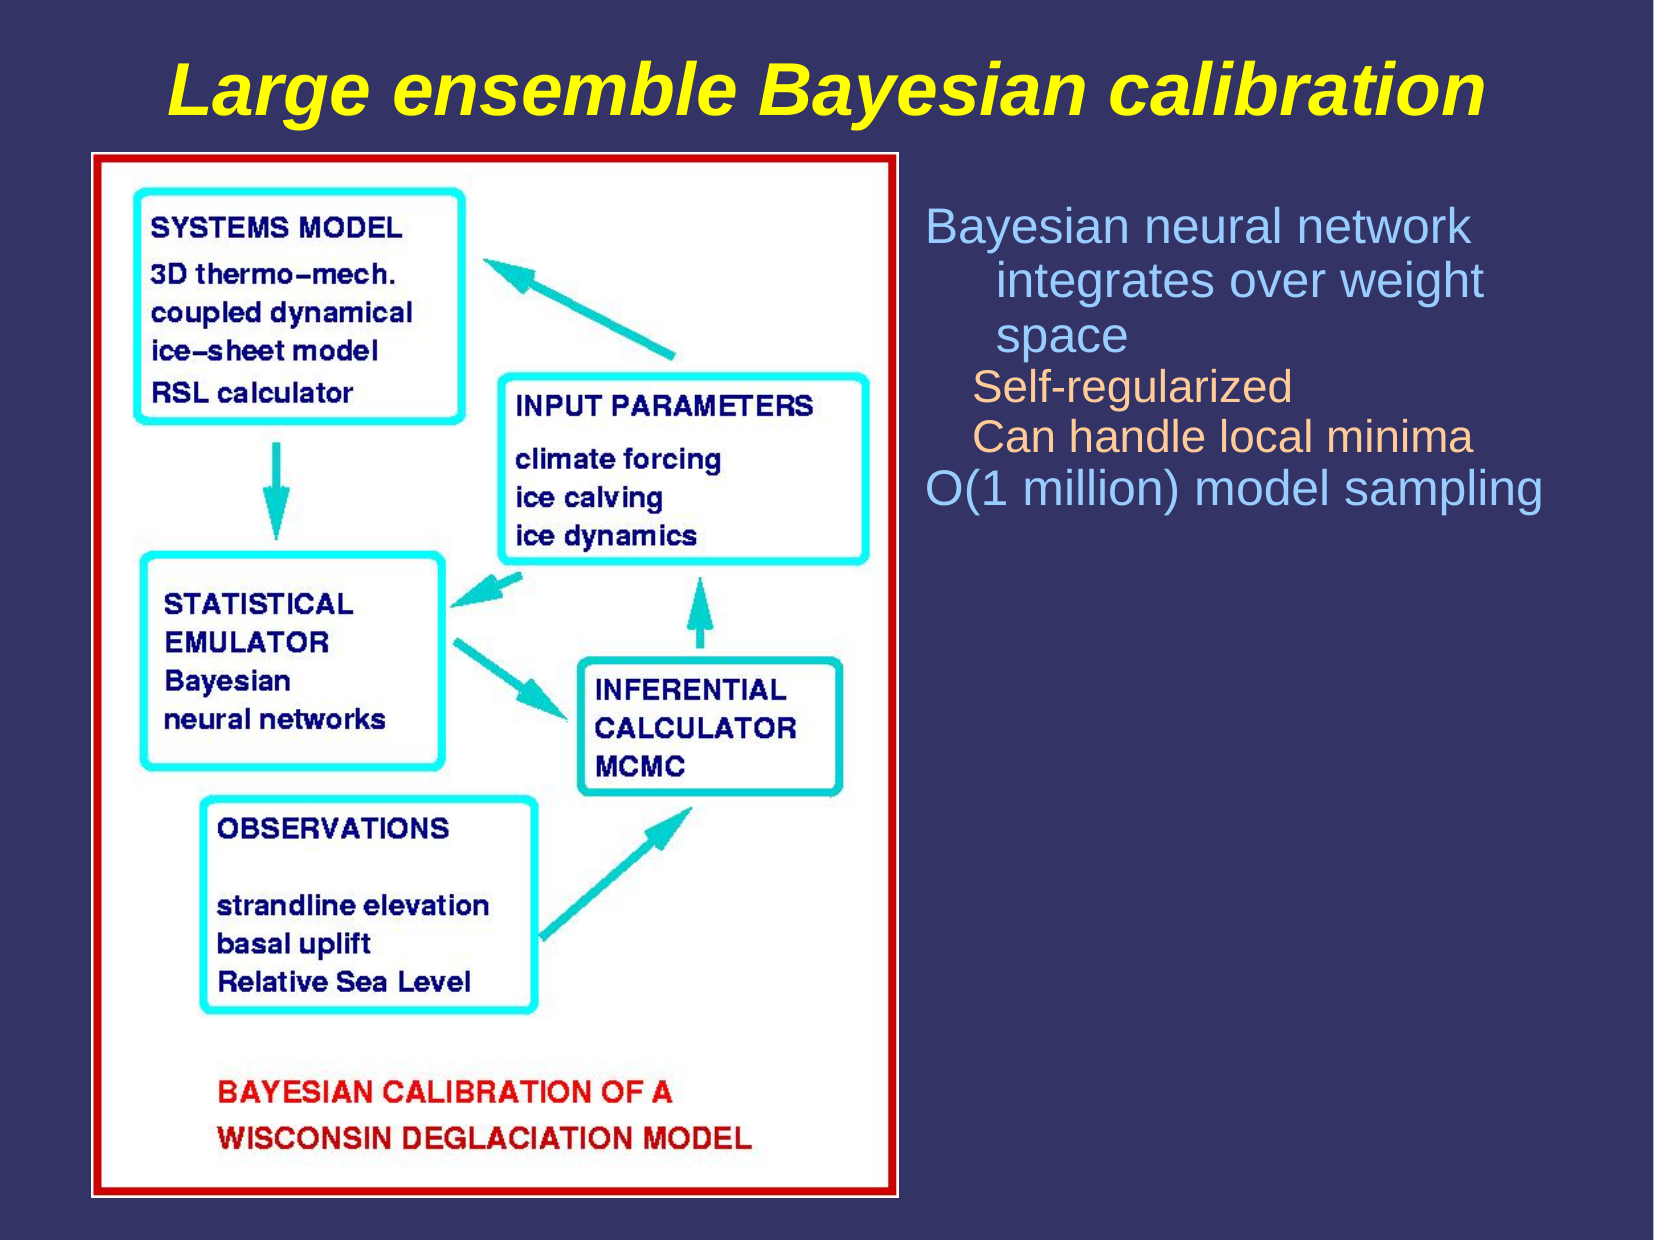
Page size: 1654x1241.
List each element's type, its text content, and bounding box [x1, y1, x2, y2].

picture [91, 152, 899, 1198]
list Bayesian neural network integrates over weight space Self-regularized Can handle local minima O(1 million) model sampling [913, 200, 1612, 1159]
title Large ensemble Bayesian calibration [121, 21, 1534, 161]
